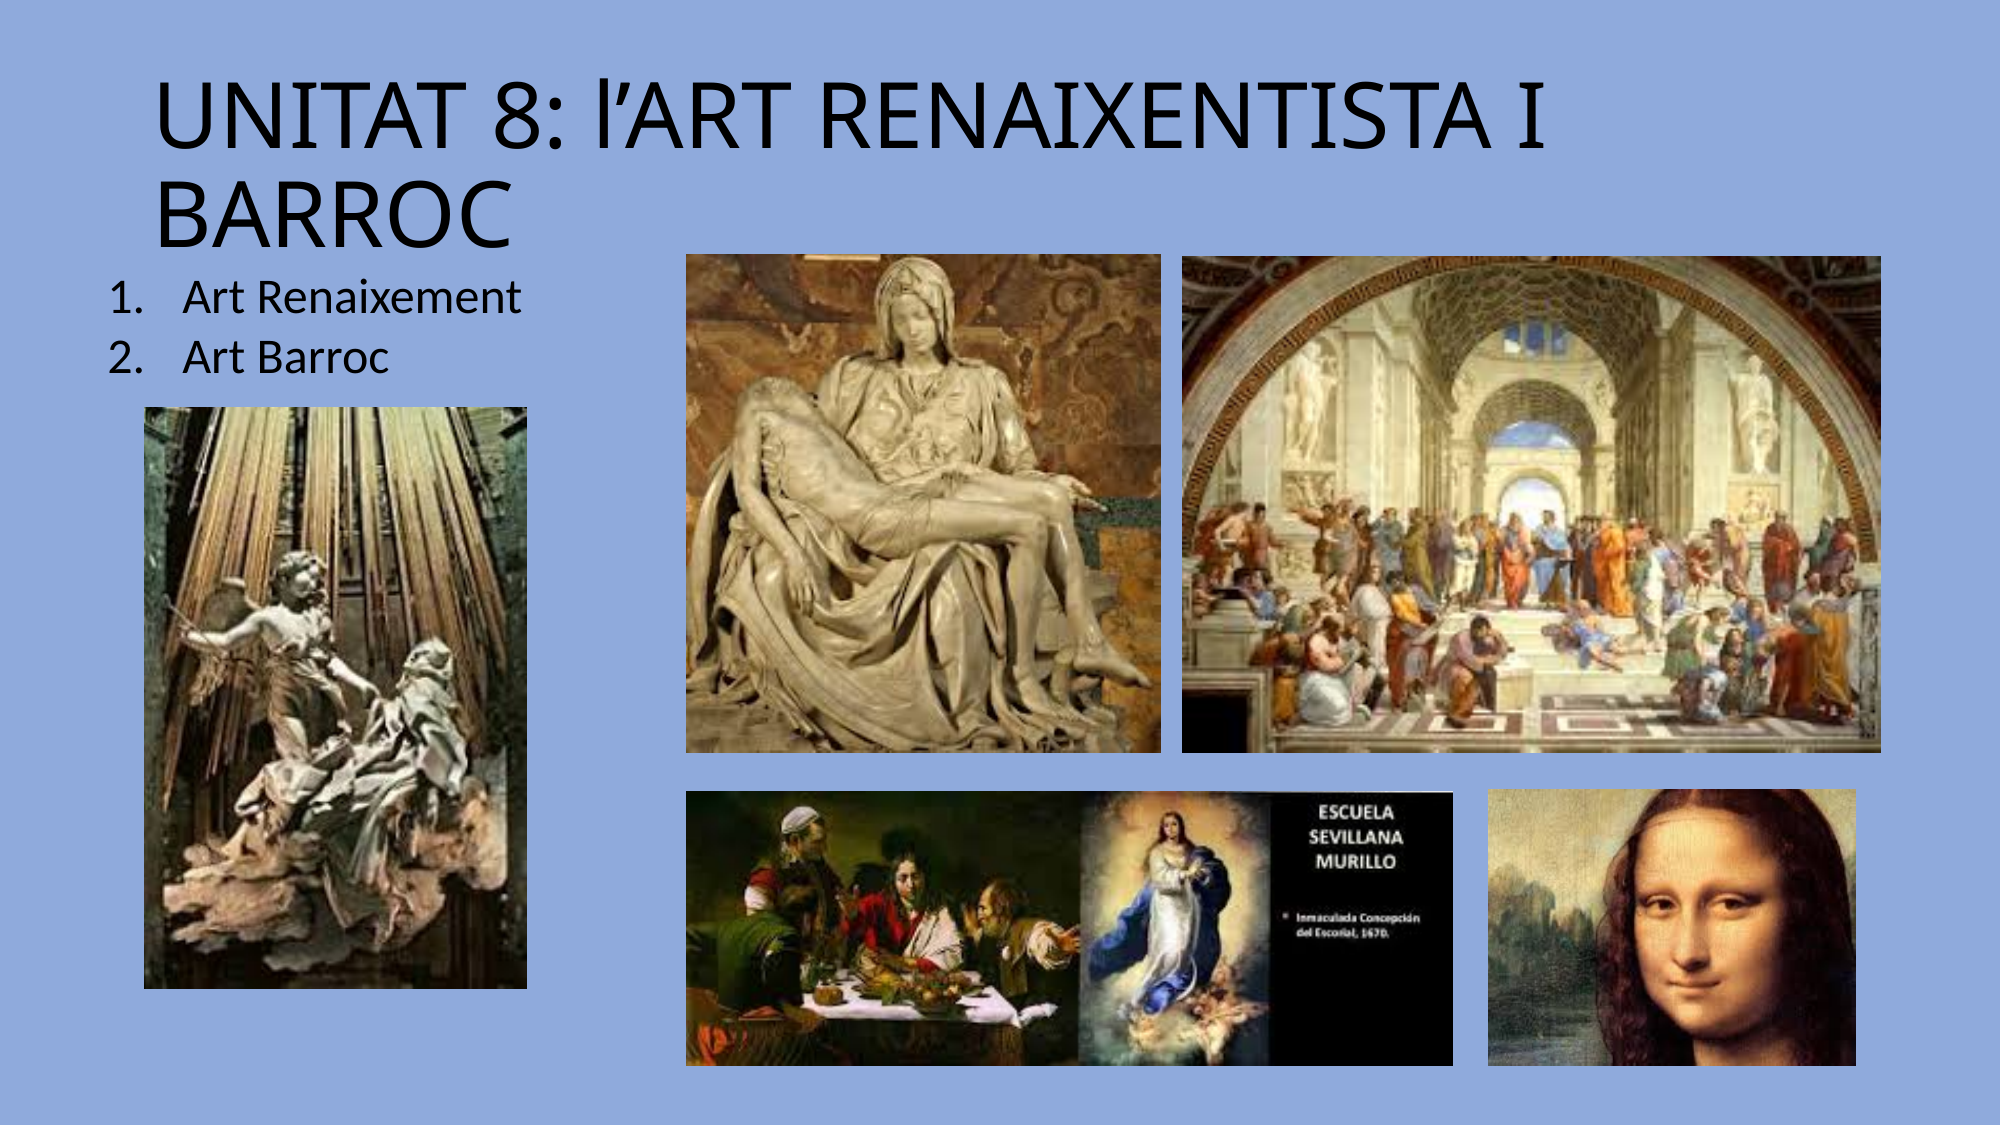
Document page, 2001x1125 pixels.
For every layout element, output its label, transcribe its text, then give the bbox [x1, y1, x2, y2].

picture [144, 407, 527, 989]
picture [686, 791, 1453, 1066]
picture [686, 254, 1161, 753]
title UNITAT 8: l’ART RENAIXENTISTA I BARROC [137, 59, 1863, 278]
picture [1182, 256, 1881, 753]
text_box Art Renaixement Art Barroc [92, 256, 686, 393]
picture [1488, 790, 1856, 1066]
